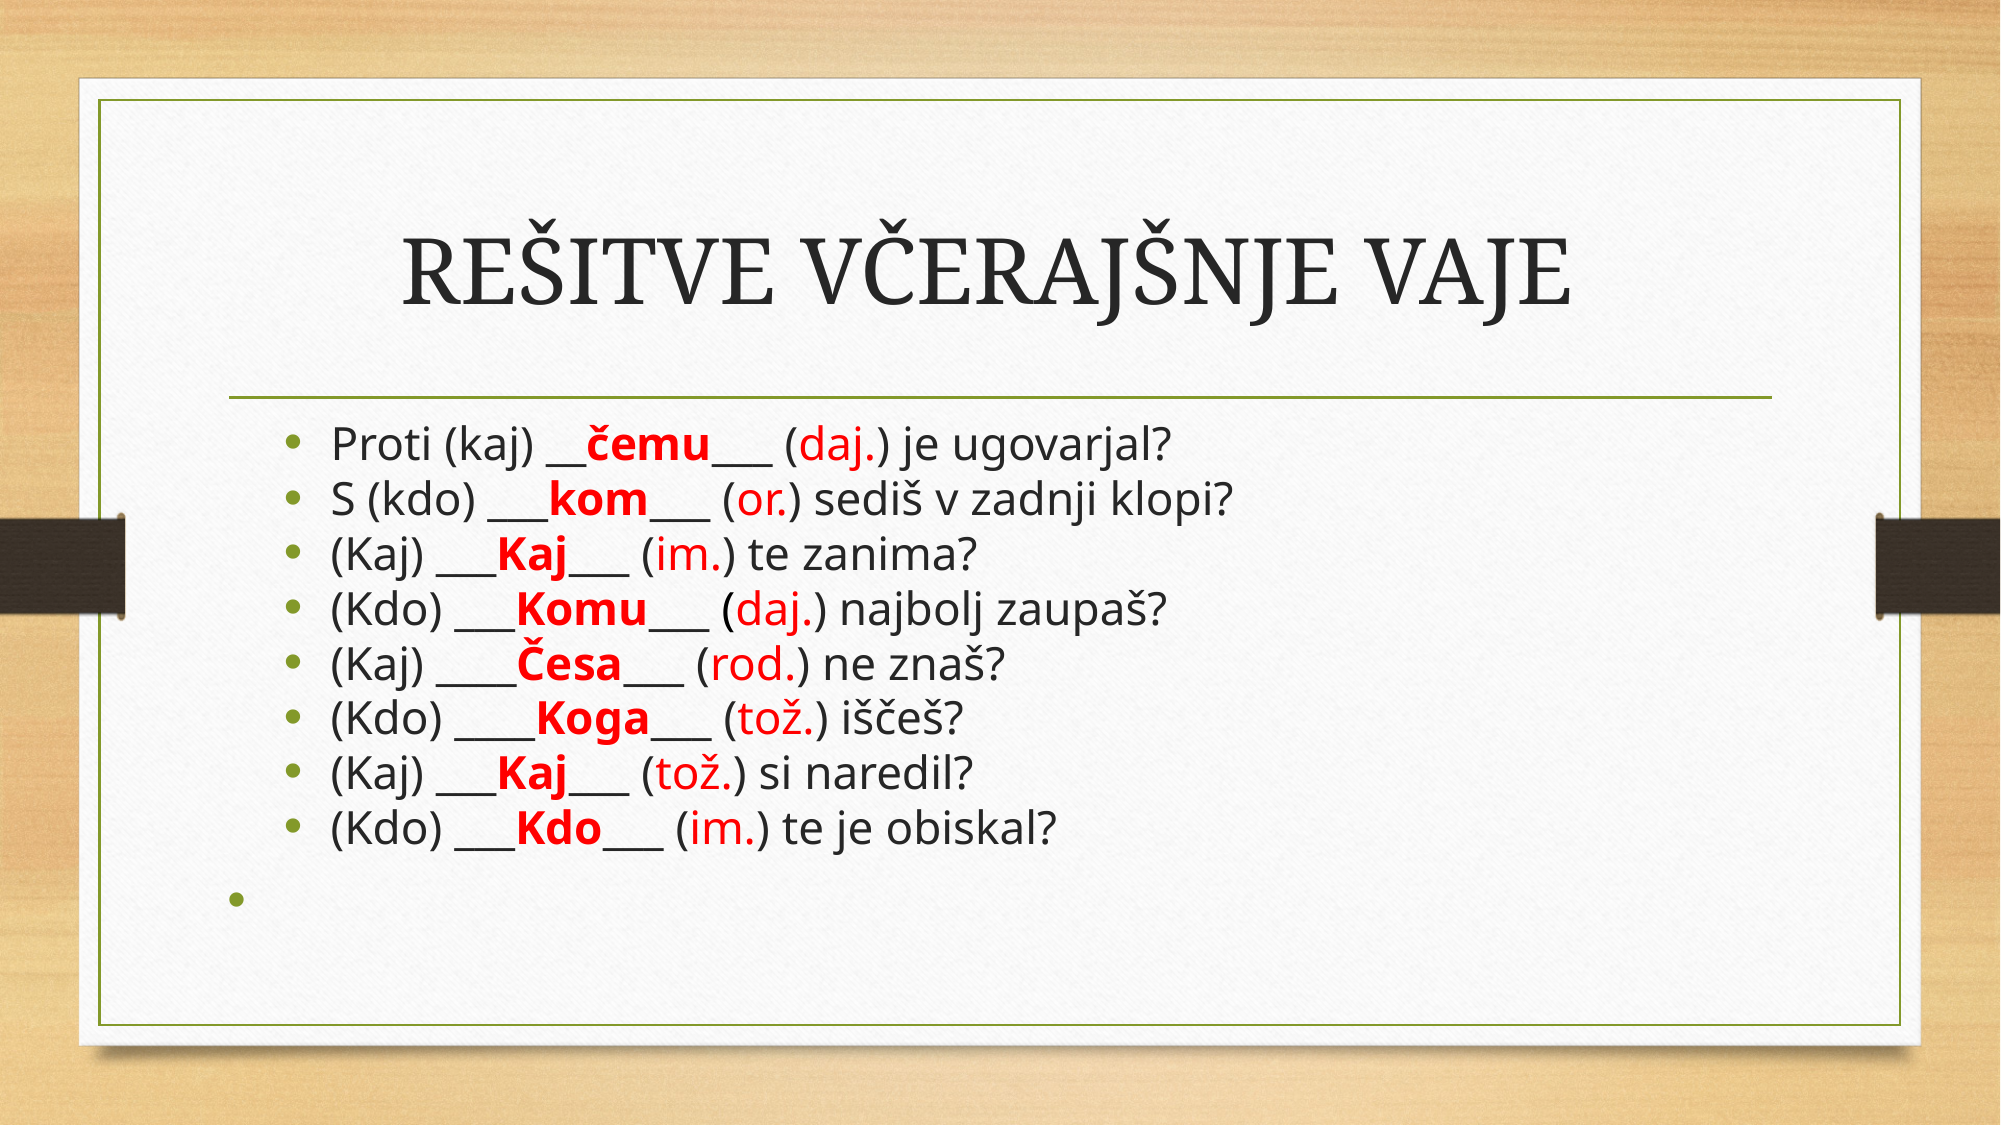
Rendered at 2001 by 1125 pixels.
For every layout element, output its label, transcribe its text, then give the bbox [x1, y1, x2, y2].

list Proti (kaj) __čemu___ (daj.) je ugovarjal? S (kdo) ___kom___ (or.) sediš v zadnji klopi? (Kaj) ___Kaj___ (im.) te zanima? (Kdo) ___Komu___ (daj.) najbolj zaupaš? (Kaj) ____Česa___ (rod.) ne znaš? (Kdo) ____Koga___ (tož.) iščeš? (Kaj) ___Kaj___ (tož.) si naredil? (Kdo) ___Kdo___ (im.) te je obiskal? [212, 419, 1788, 964]
title REŠITVE VČERAJŠNJE VAJE [212, 161, 1788, 376]
